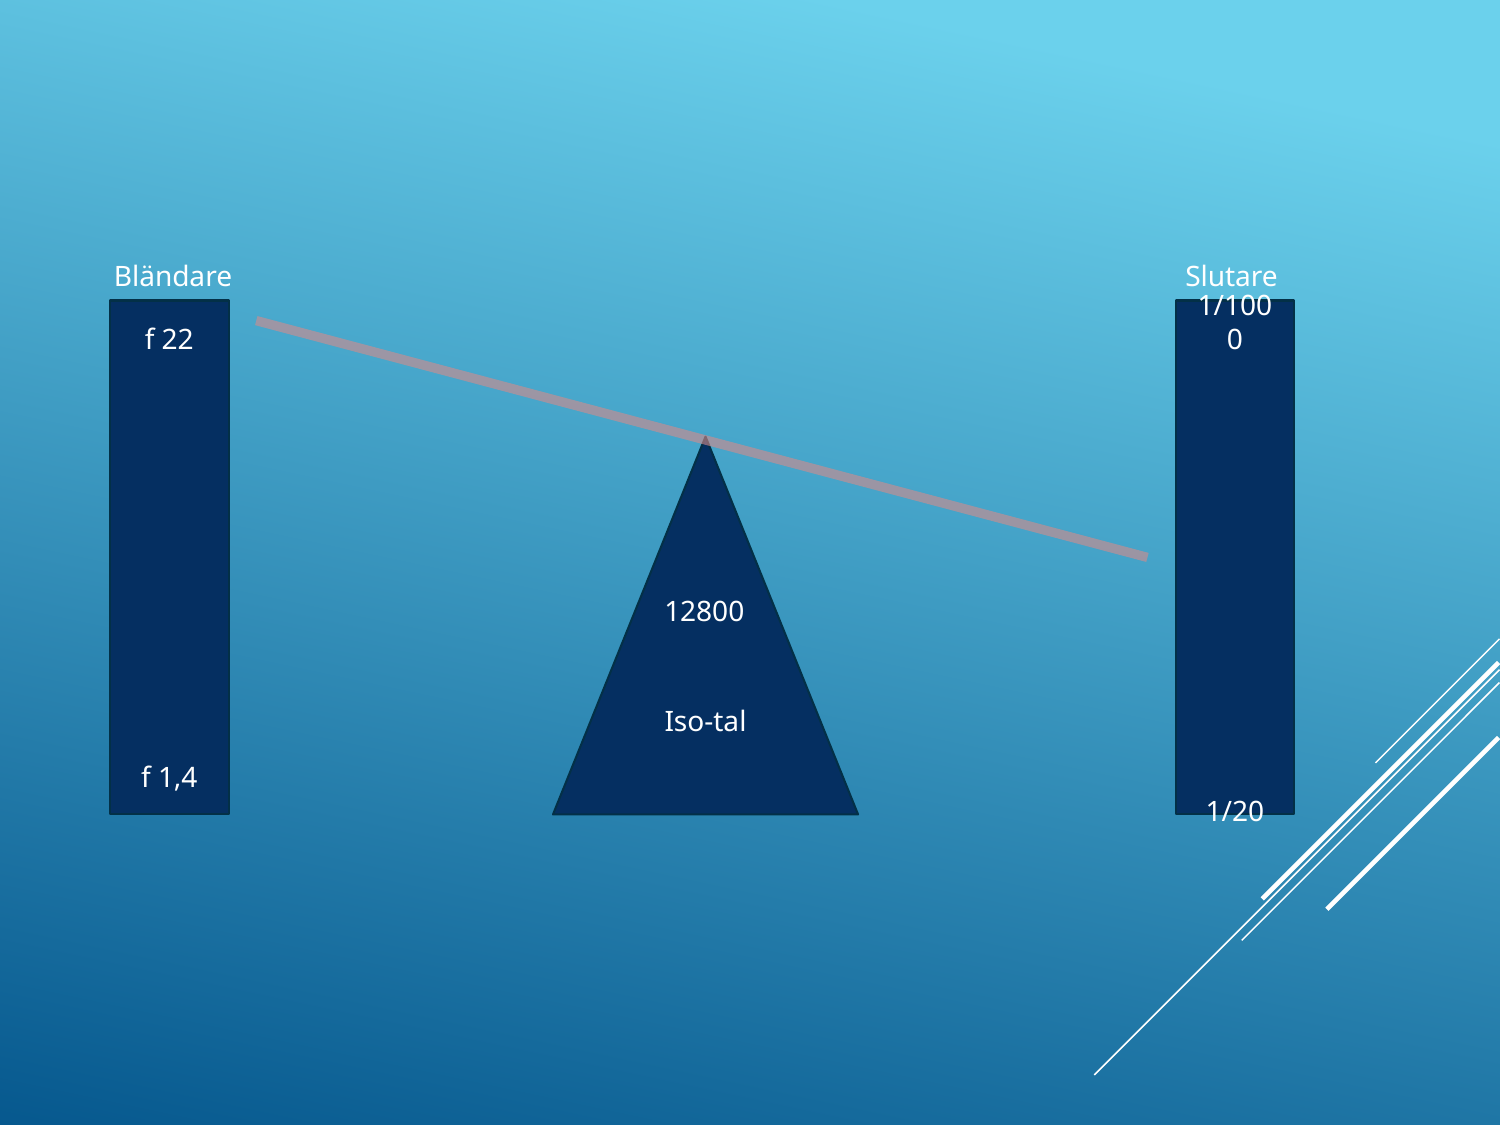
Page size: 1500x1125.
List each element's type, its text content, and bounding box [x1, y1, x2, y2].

text_box 12800 [649, 585, 760, 635]
text_box Iso-tal [552, 445, 859, 815]
text_box 1/1000 1/20 [1176, 300, 1294, 814]
text_box f 22 f 1,4 [110, 300, 229, 814]
text_box Bländare [99, 250, 248, 300]
text_box Slutare [1170, 250, 1293, 300]
